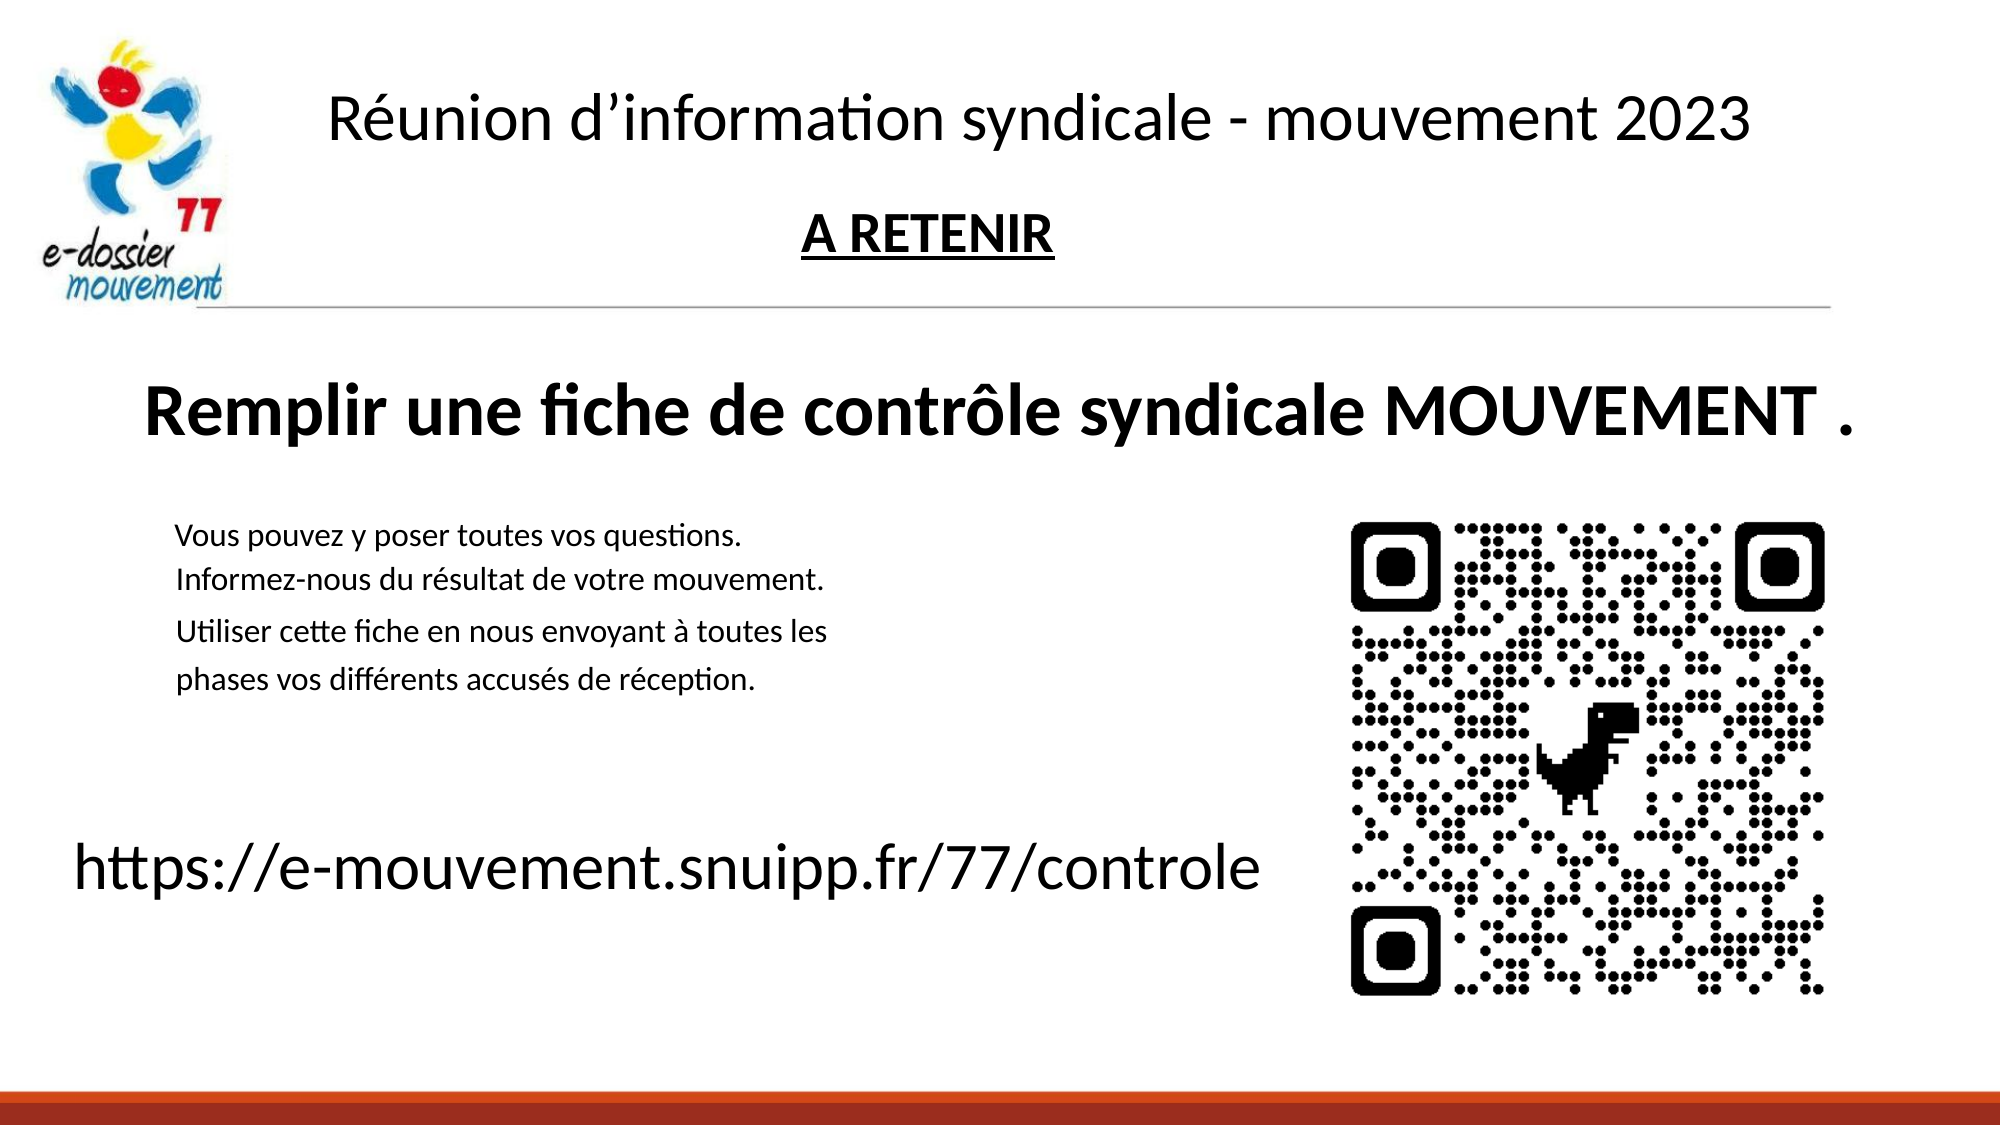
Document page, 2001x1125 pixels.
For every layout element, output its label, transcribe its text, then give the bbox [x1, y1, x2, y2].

text_box Utiliser cette fiche en nous envoyant à toutes les phases vos différents accusés de réception. [175, 601, 846, 697]
text_box Vous pouvez y poser toutes vos questions. [174, 505, 798, 554]
text_box Réunion d’information syndicale - mouvement 2023 [327, 55, 1805, 154]
text_box A RETENIR [287, 178, 1569, 265]
picture [1300, 471, 1876, 1047]
text_box https://e-mouvement.snuipp.fr/77/controle [35, 815, 1300, 911]
text_box Remplir une fiche de contrôle syndicale MOUVEMENT . [144, 339, 1961, 451]
text_box [0, 11, 2000, 1125]
text_box Informez-nous du résultat de votre mouvement. [175, 549, 1300, 598]
